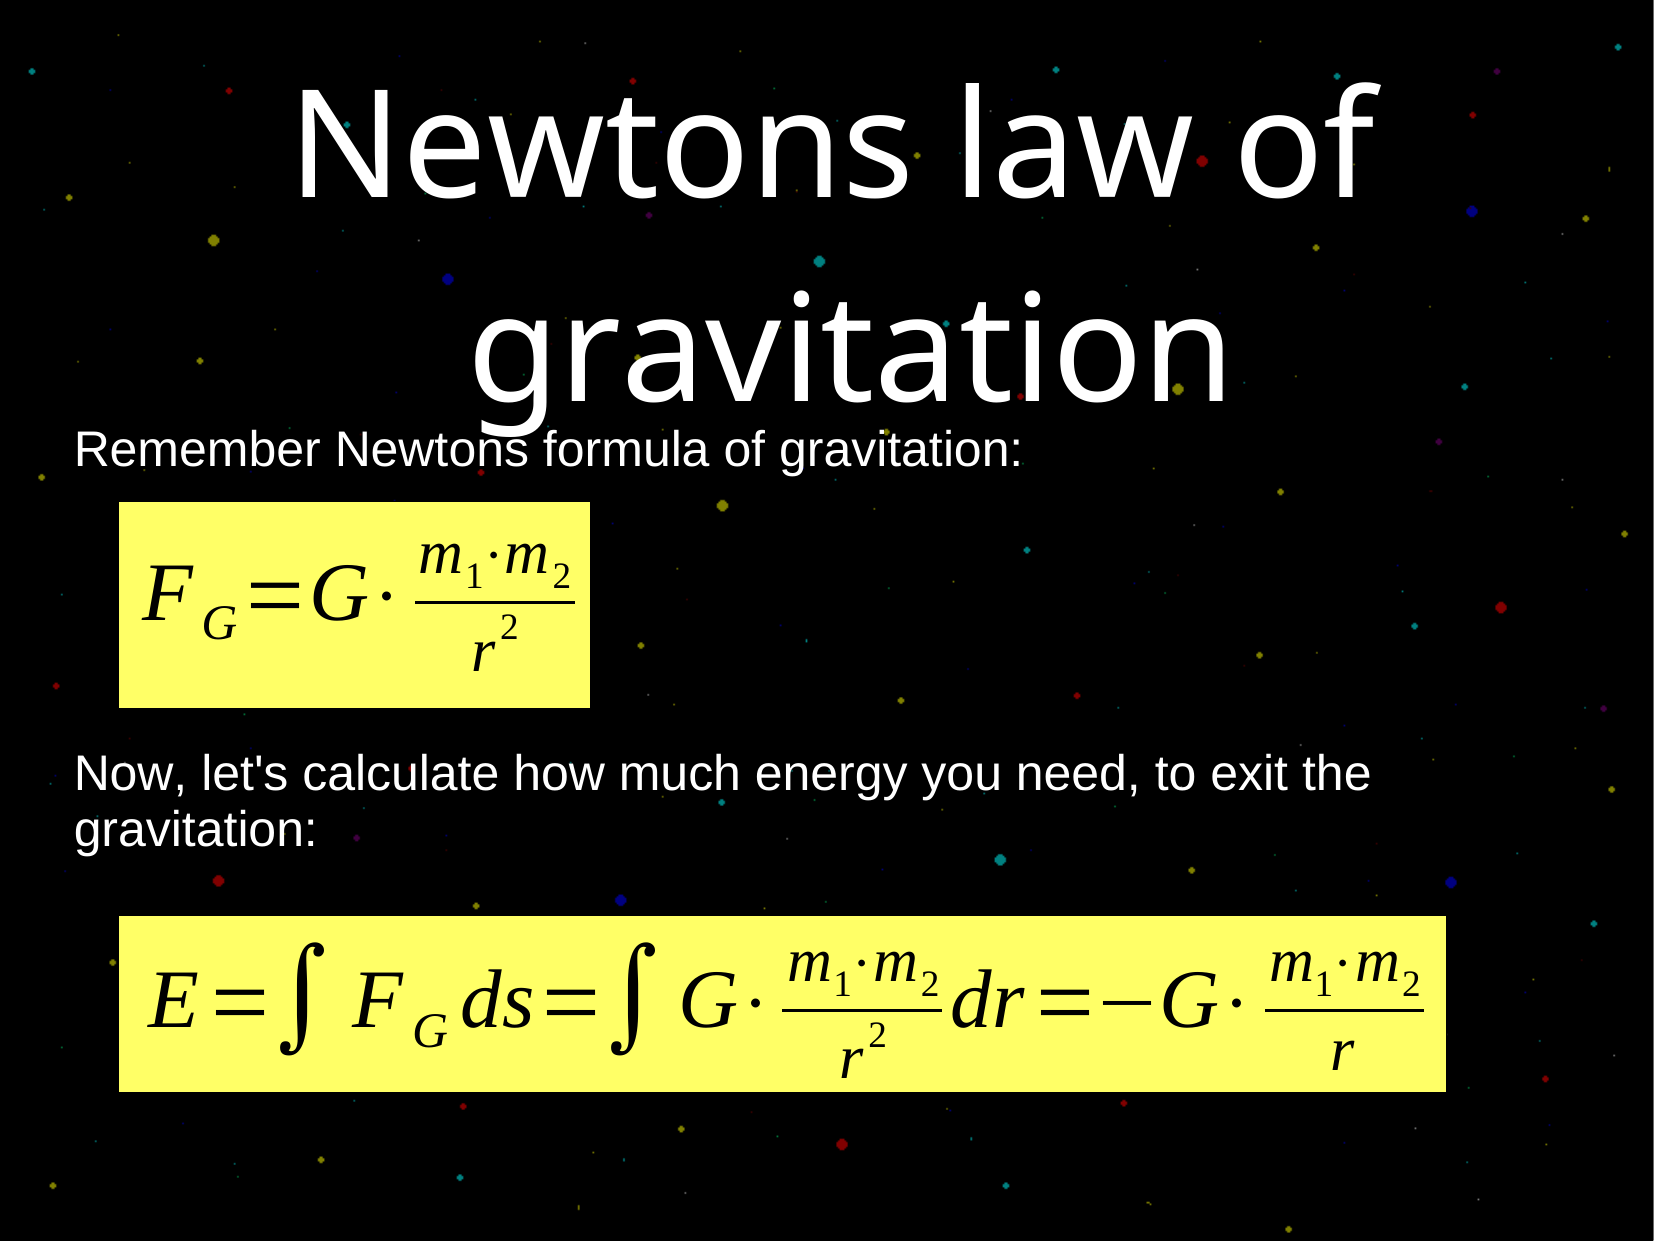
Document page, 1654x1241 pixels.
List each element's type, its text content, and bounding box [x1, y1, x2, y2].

text_box [118, 501, 591, 709]
chart [129, 518, 583, 686]
text_box Newtons law of gravitation [243, 29, 1421, 394]
text_box Now, let's calculate how much energy you need, to exit the gravitation: [59, 738, 1595, 865]
picture [0, 0, 1654, 1241]
chart [135, 926, 1433, 1093]
text_box [118, 915, 1447, 1093]
text_box Remember Newtons formula of gravitation: [59, 413, 1595, 484]
